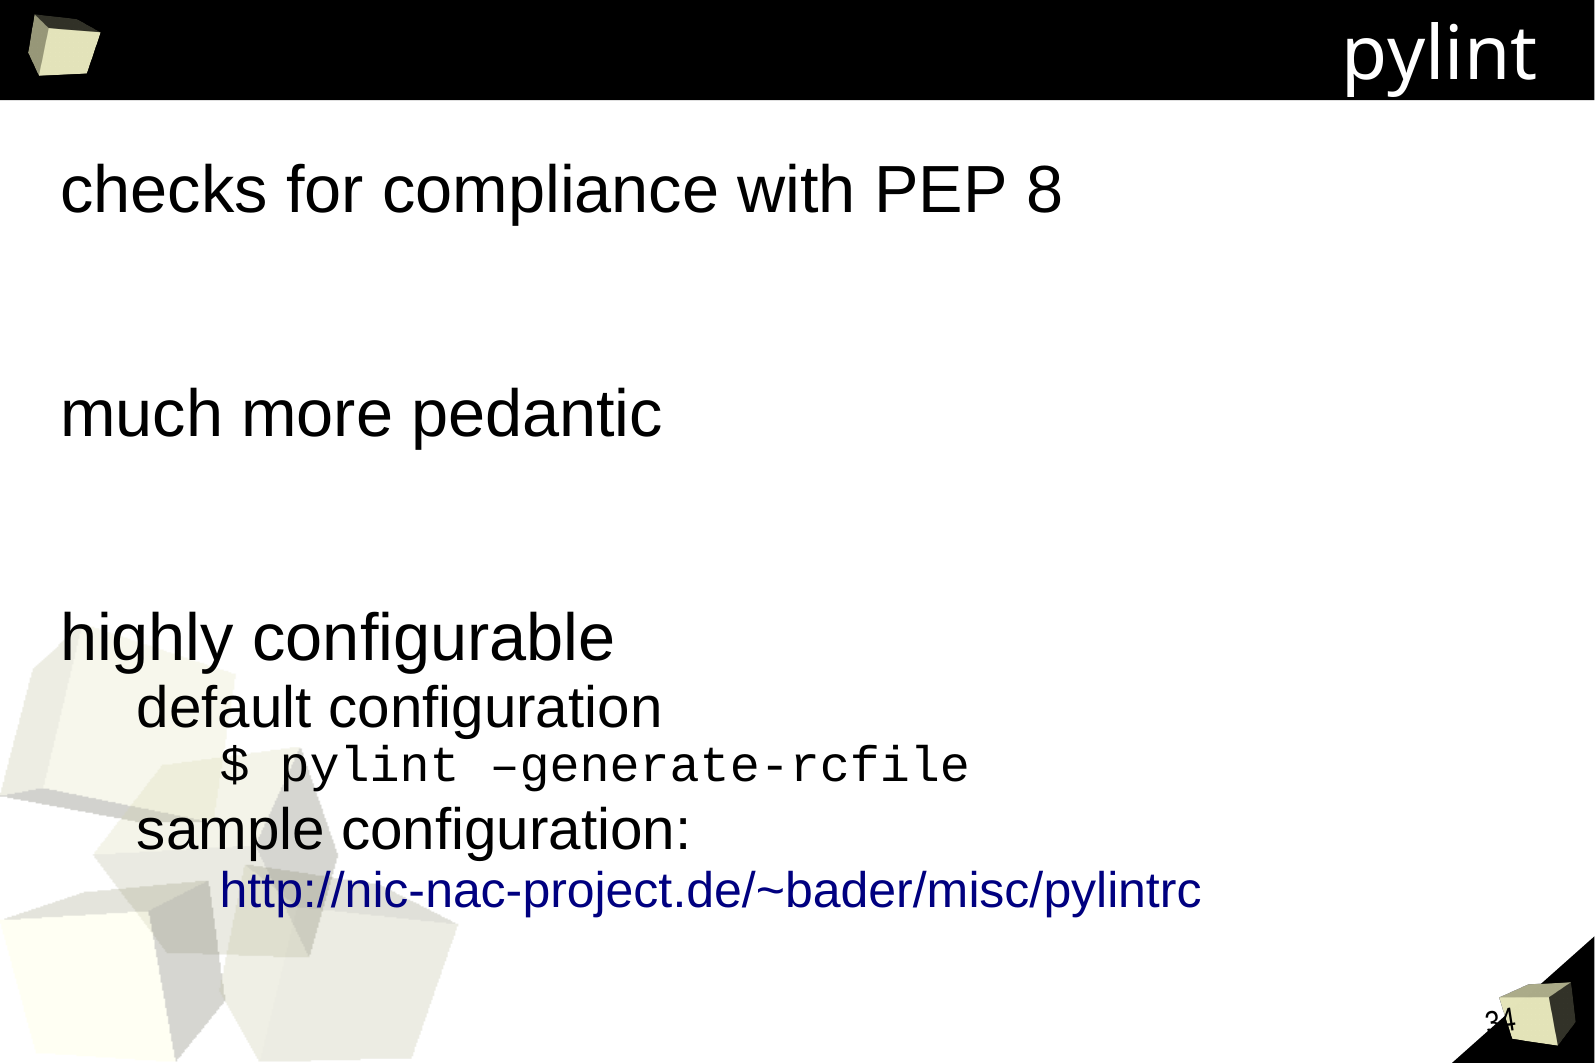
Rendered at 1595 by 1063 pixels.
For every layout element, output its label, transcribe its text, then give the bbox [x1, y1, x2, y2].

list checks for compliance with PEP 8 much more pedantic highly configurable default configuration $ pylint –generate-rcfile sample configuration: http://nic-nac-project.de/~bader/misc/pylintrc [42, 151, 1554, 1041]
picture [0, 623, 460, 1063]
title pylint [113, 0, 1538, 104]
